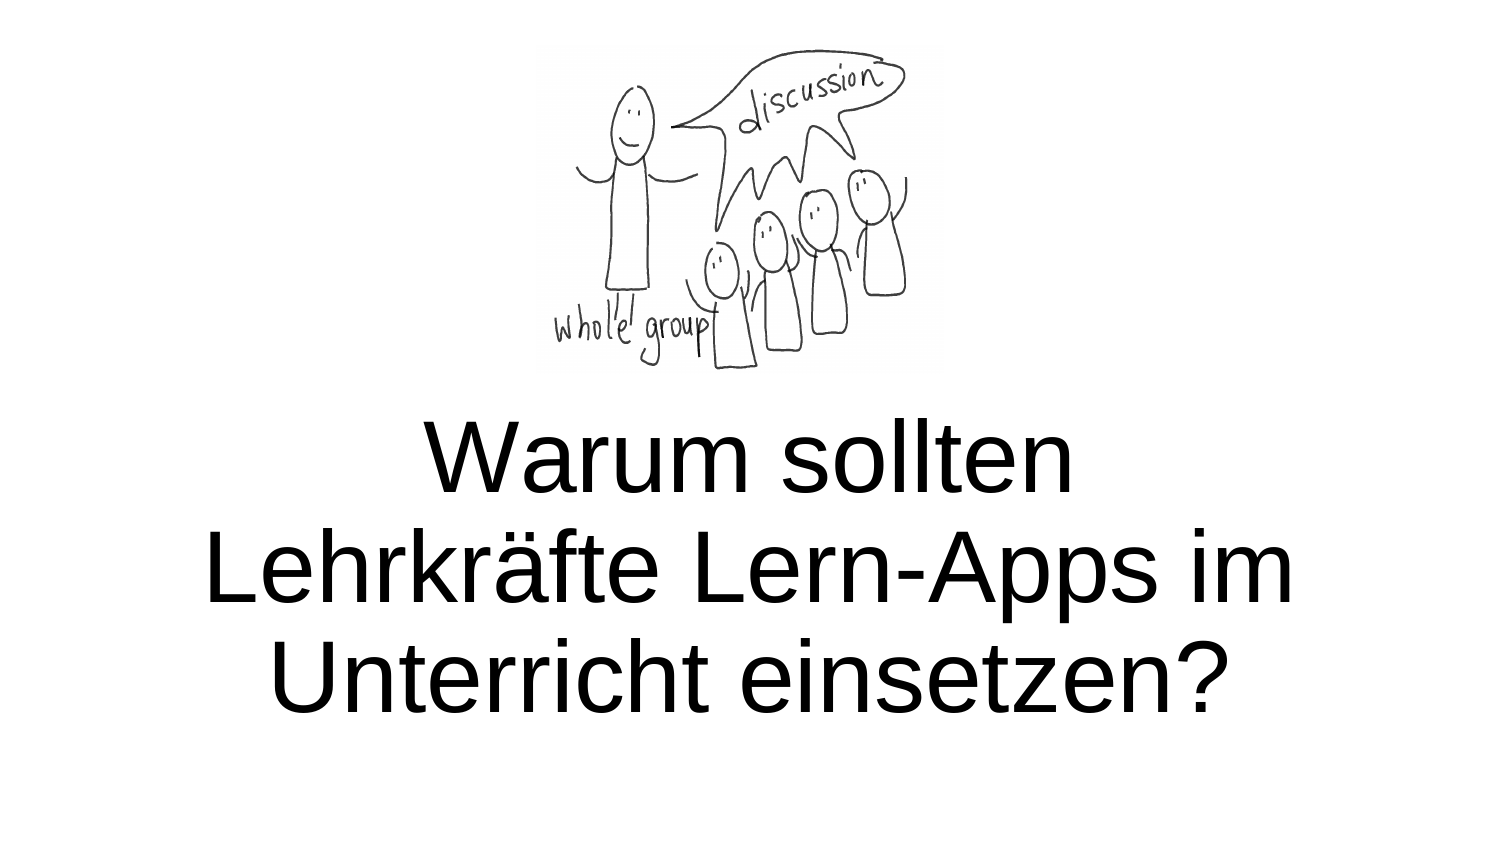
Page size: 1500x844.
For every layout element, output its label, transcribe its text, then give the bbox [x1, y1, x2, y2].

title Warum sollten Lehrkräfte Lern-Apps im Unterricht einsetzen? [187, 379, 1313, 740]
picture [536, 45, 944, 374]
